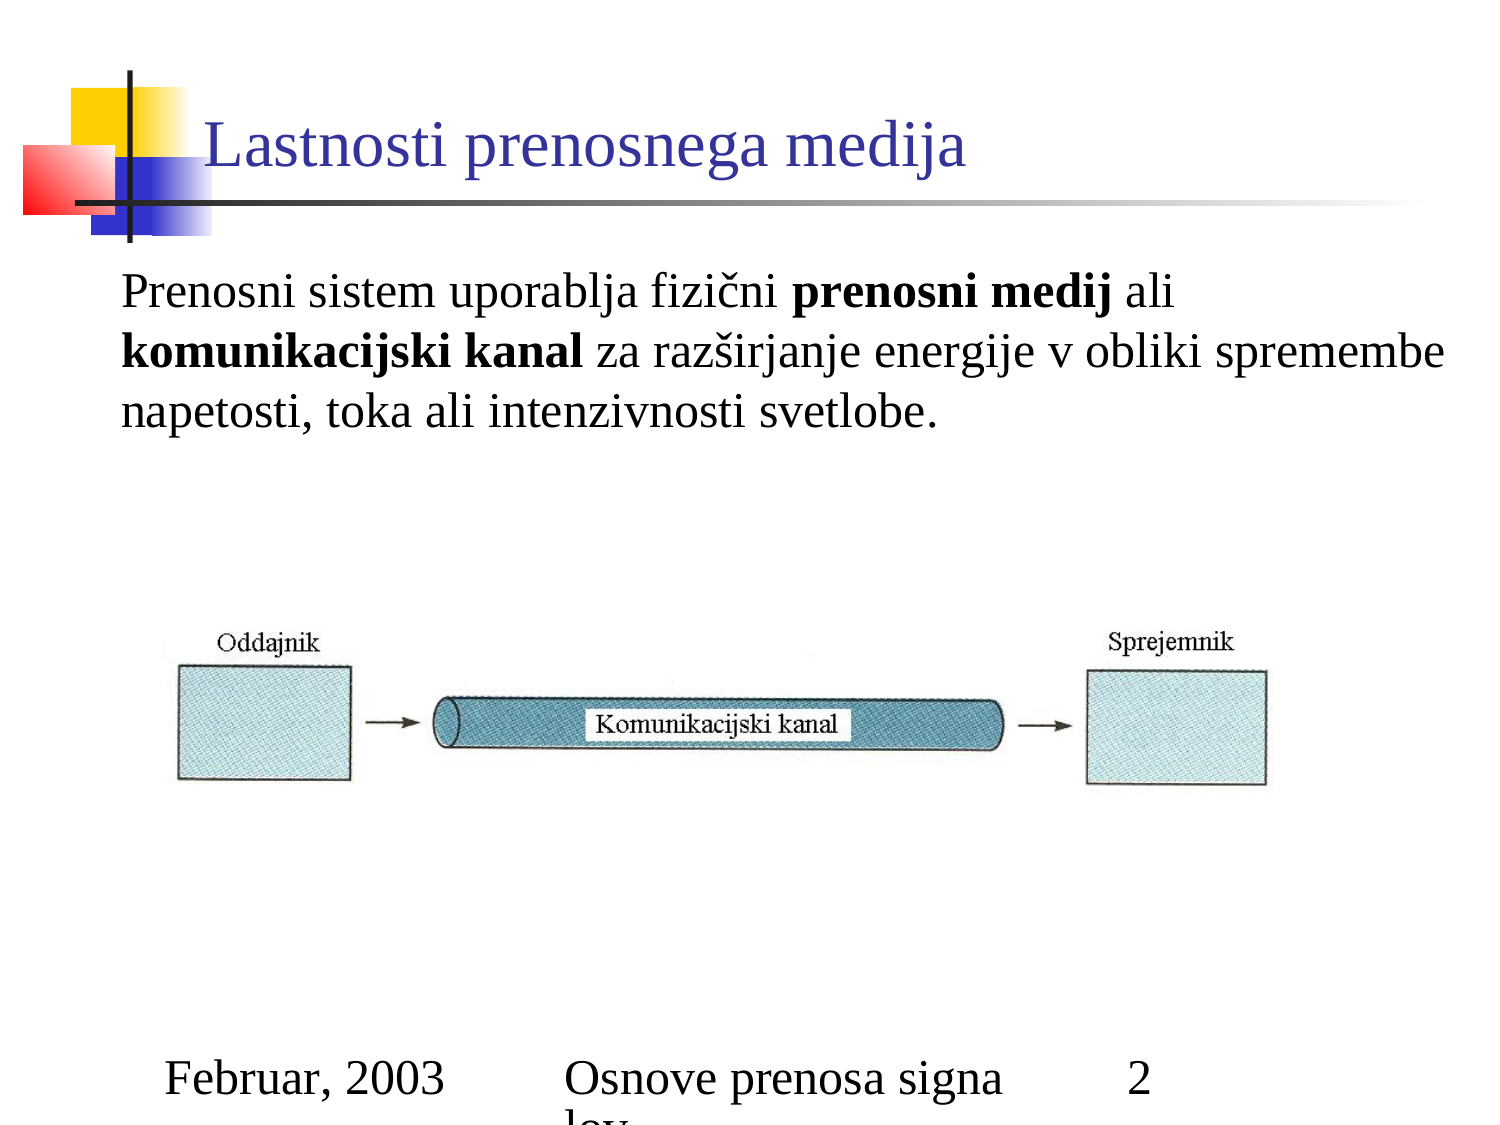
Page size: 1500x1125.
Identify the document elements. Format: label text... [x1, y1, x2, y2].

list Prenosni sistem uporablja fizični prenosni medij ali komunikacijski kanal za razširjanje energije v obliki spremembe napetosti, toka ali intenzivnosti svetlobe. [50, 249, 1469, 476]
picture [150, 612, 1288, 806]
title Lastnosti prenosnega medija [188, 92, 1468, 188]
